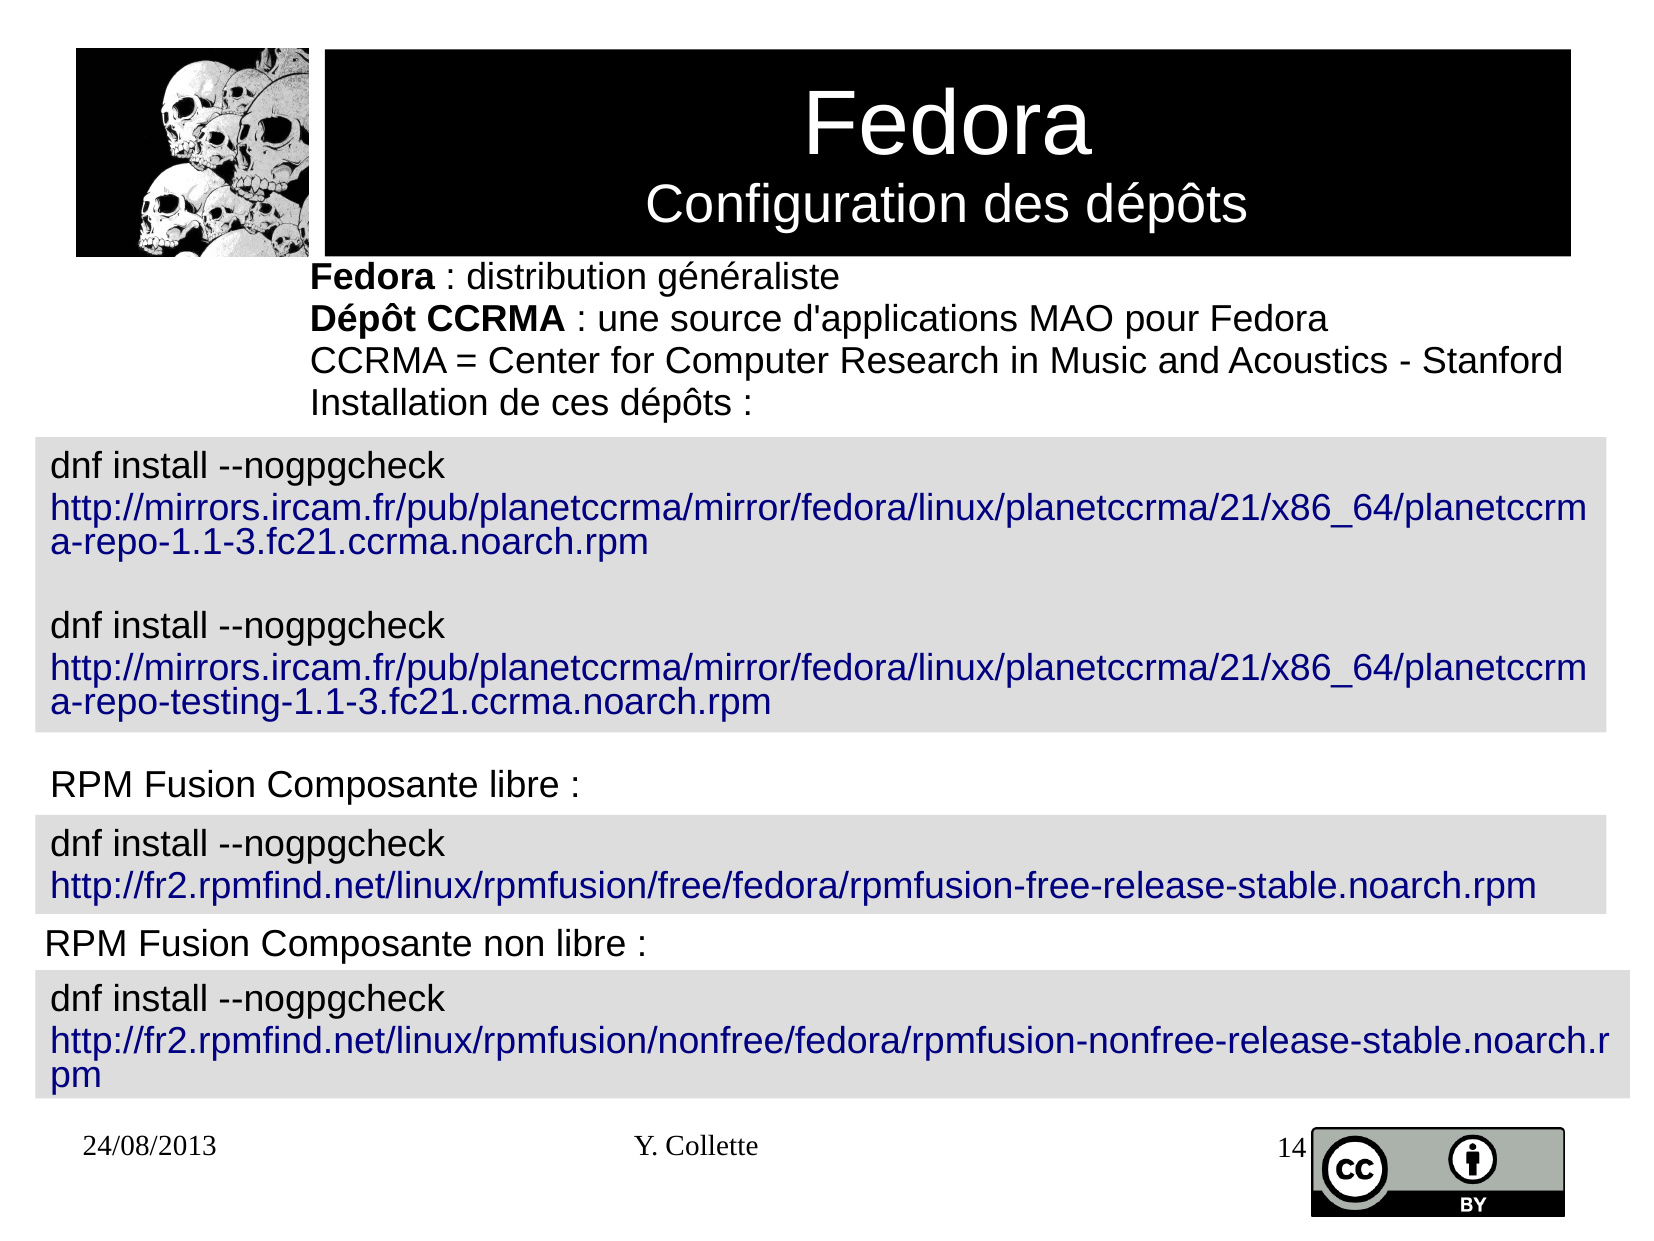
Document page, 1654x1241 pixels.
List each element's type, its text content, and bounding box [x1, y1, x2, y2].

text_box RPM Fusion Composante non libre : [29, 915, 674, 973]
text_box Fedora : distribution généraliste Dépôt CCRMA : une source d'applications MAO pour Fedora CCRMA = Center for Computer Research in Music and Acoustics - Stanford Installation de ces dépôts : [295, 248, 1619, 431]
picture [1311, 1127, 1565, 1217]
picture [76, 48, 309, 257]
title Fedora Configuration des dépôts [324, 49, 1571, 248]
text_box dnf install --nogpgcheck http://mirrors.ircam.fr/pub/planetccrma/mirror/fedora/linux/planetccrma/21/x86_64/planetccrma-repo-1.1-3.fc21.ccrma.noarch.rpm dnf install --nogpgcheck http://mirrors.ircam.fr/pub/planetccrma/mirror/fedora/linux/planetccrma/21/x86_64/planetccrma-repo-testing-1.1-3.fc21.ccrma.noarch.rpm [35, 437, 1607, 733]
text_box dnf install --nogpgcheck http://fr2.rpmfind.net/linux/rpmfusion/nonfree/fedora/rpmfusion-nonfree-release-stable.noarch.rpm [35, 970, 1630, 1099]
text_box dnf install --nogpgcheck http://fr2.rpmfind.net/linux/rpmfusion/free/fedora/rpmfusion-free-release-stable.noarch.rpm [35, 814, 1607, 914]
text_box RPM Fusion Composante libre : [35, 755, 603, 815]
